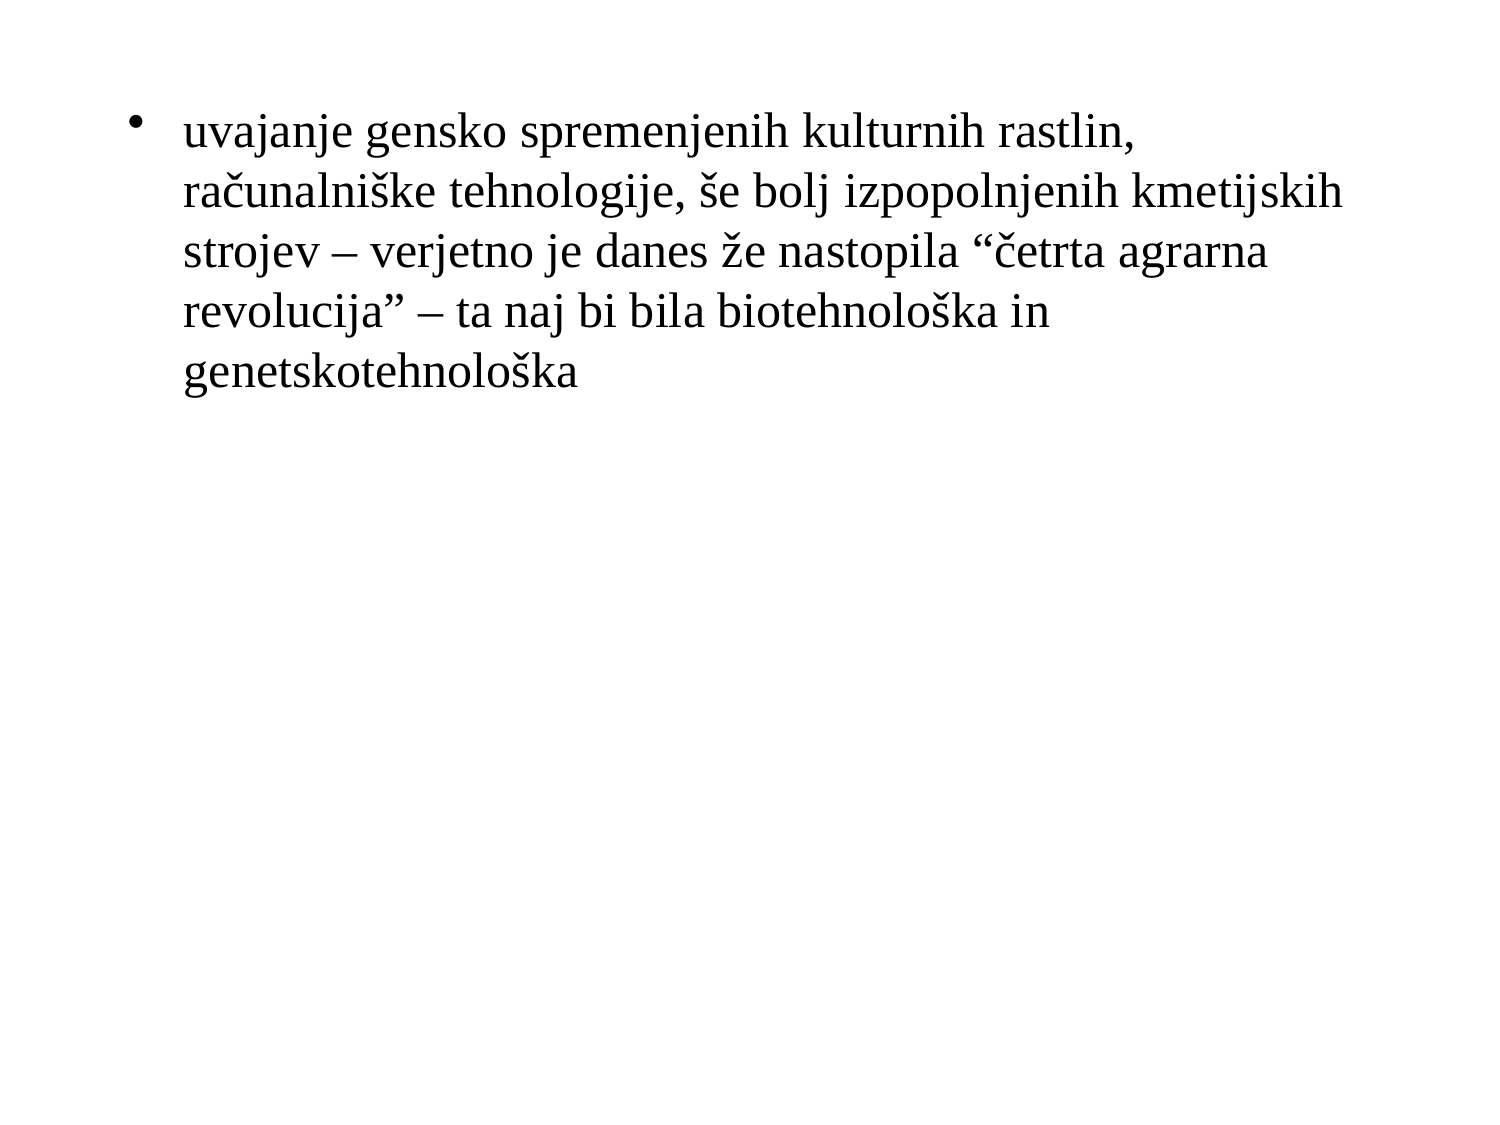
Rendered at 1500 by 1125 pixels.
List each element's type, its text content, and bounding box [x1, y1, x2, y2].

list uvajanje gensko spremenjenih kulturnih rastlin, računalniške tehnologije, še bolj izpopolnjenih kmetijskih strojev – verjetno je danes že nastopila “četrta agrarna revolucija” – ta naj bi bila biotehnološka in genetskotehnološka [112, 90, 1388, 1000]
